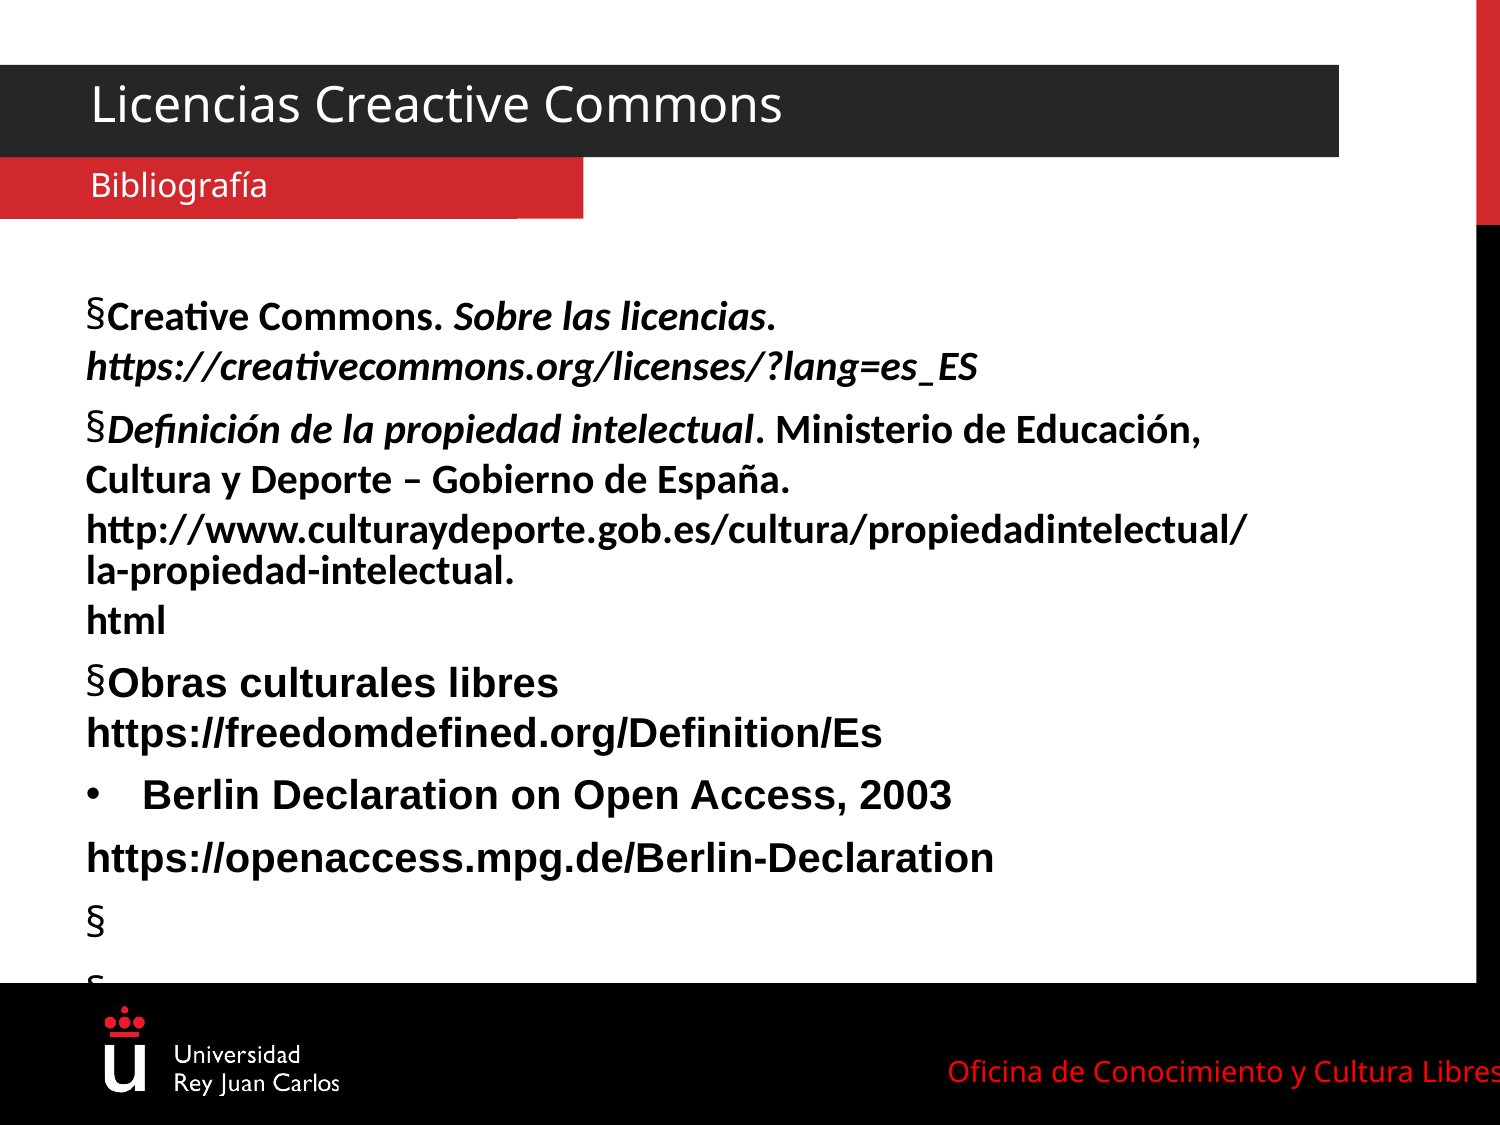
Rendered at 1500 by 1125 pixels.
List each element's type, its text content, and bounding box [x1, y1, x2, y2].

text_box [0, 984, 1500, 1125]
text_box Oficina de Conocimiento y Cultura Libres [932, 1046, 1500, 1097]
text_box Bibliografía [0, 158, 584, 219]
picture [104, 1006, 339, 1096]
text_box Licencias Creactive Commons [0, 64, 1339, 158]
text_box [91, 987, 100, 995]
text_box [73, 261, 1374, 890]
text_box Creative Commons. Sobre las licencias. https://creativecommons.org/licenses/?lang=es_ES Definición de la propiedad intelectual. Ministerio de Educación, Cultura y Deporte – Gobierno de España. http://www.culturaydeporte.gob.es/cultura/propiedadintelectual/la-propiedad-intelectual.html Obras culturales libres https://freedomdefined.org/Definition/Es Berlin Declaration on Open Access, 2003 https://openaccess.mpg.de/Berlin-Declaration [70, 281, 1272, 869]
